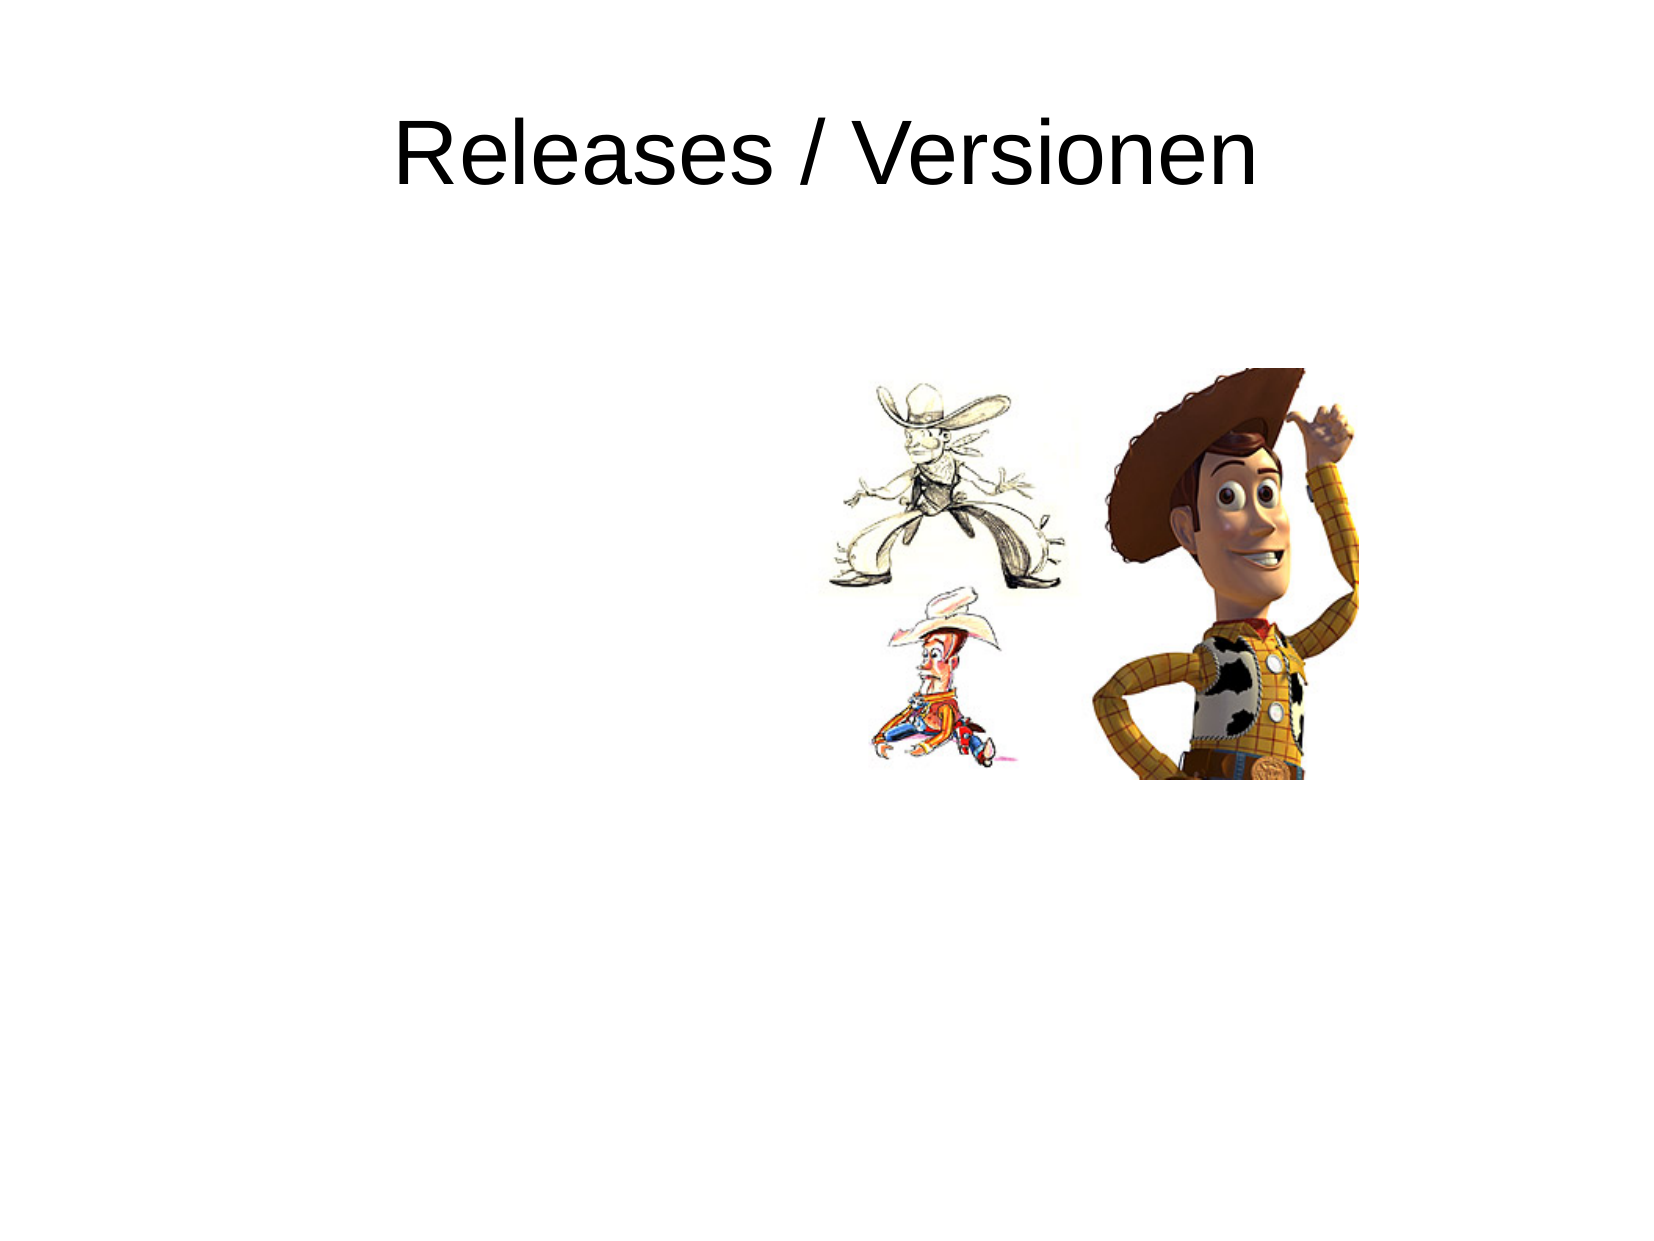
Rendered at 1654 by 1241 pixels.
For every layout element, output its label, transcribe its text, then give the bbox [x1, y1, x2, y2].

title Releases / Versionen [82, 56, 1571, 250]
picture [132, 206, 1359, 1046]
